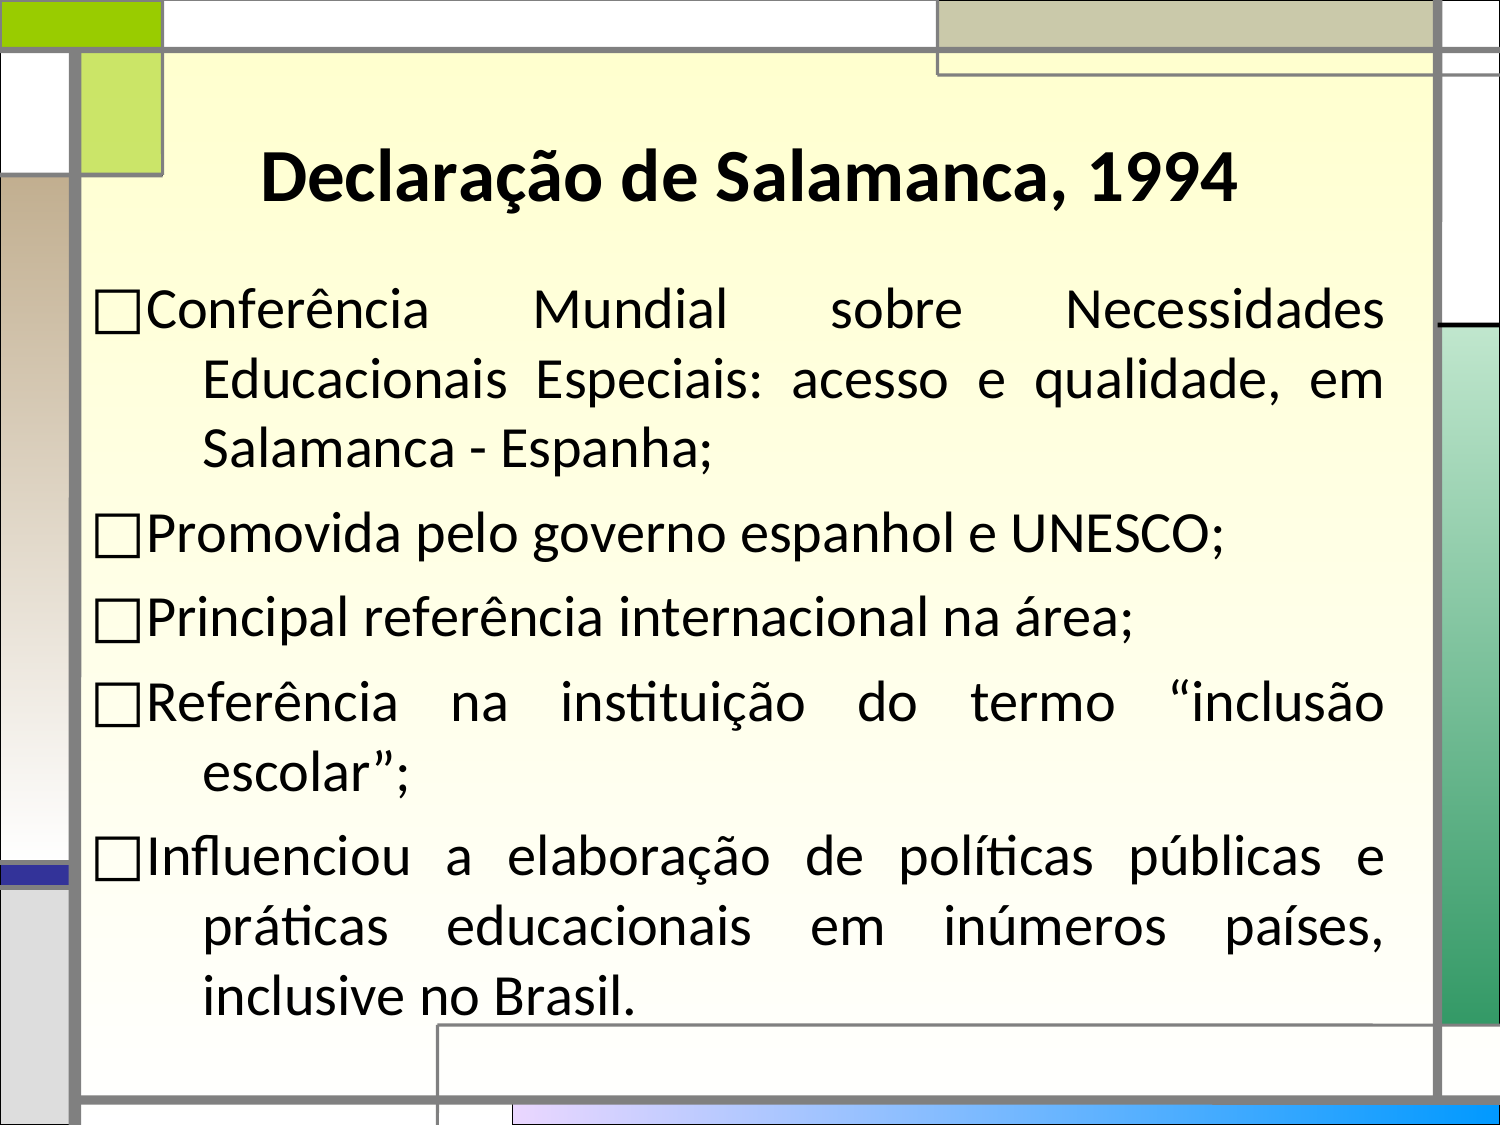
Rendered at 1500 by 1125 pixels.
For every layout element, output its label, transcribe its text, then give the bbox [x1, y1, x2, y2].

list Conferência Mundial sobre Necessidades Educacionais Especiais: acesso e qualidade, em Salamanca - Espanha; Promovida pelo governo espanhol e UNESCO; Principal referência internacional na área; Referência na instituição do termo “inclusão escolar”; Influenciou a elaboração de políticas públicas e práticas educacionais em inúmeros países, inclusive no Brasil. [75, 262, 1426, 1125]
title Declaração de Salamanca, 1994 [112, 78, 1388, 262]
